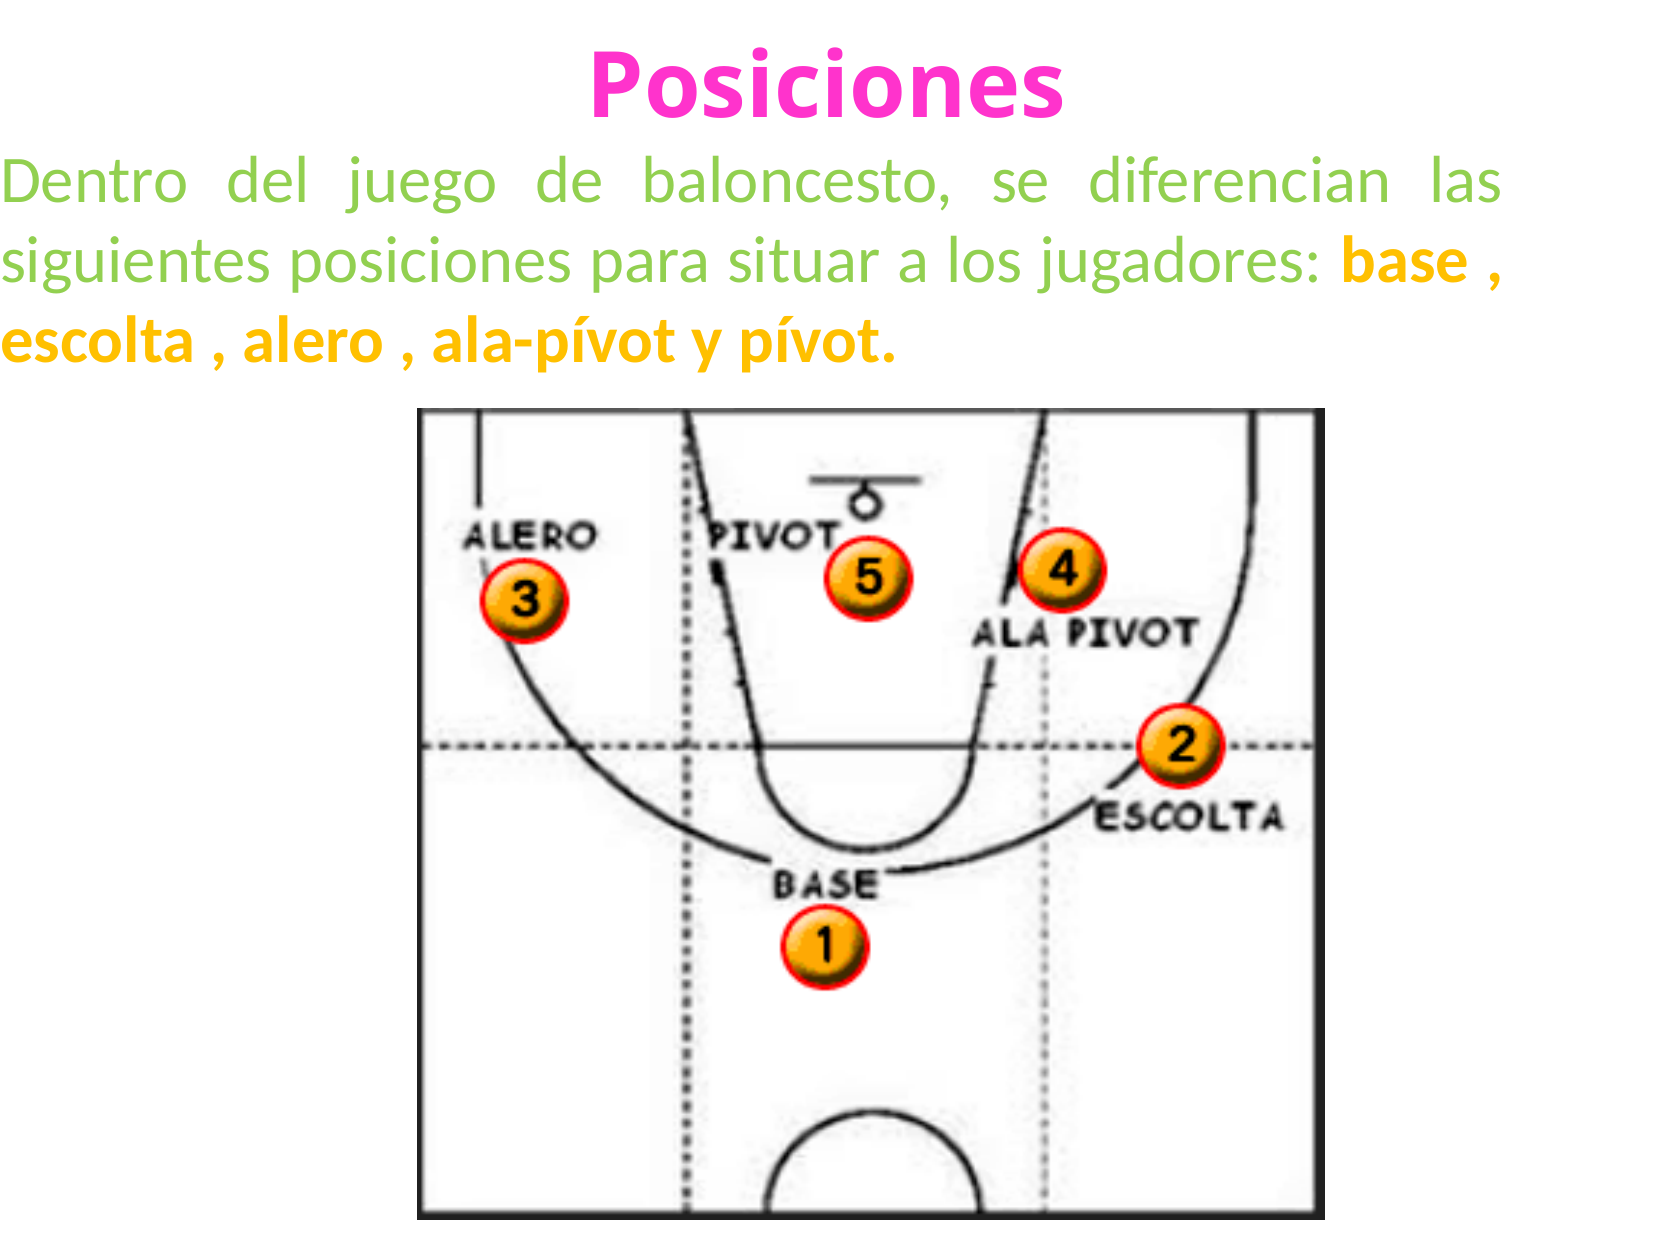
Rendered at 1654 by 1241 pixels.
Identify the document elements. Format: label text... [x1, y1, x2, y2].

title Posiciones [82, 25, 1571, 135]
picture [417, 408, 1325, 1220]
list Dentro del juego de baloncesto, se diferencian las siguientes posiciones para situar a los jugadores: base , escolta , alero , ala-pívot y pívot. [0, 135, 1593, 1220]
